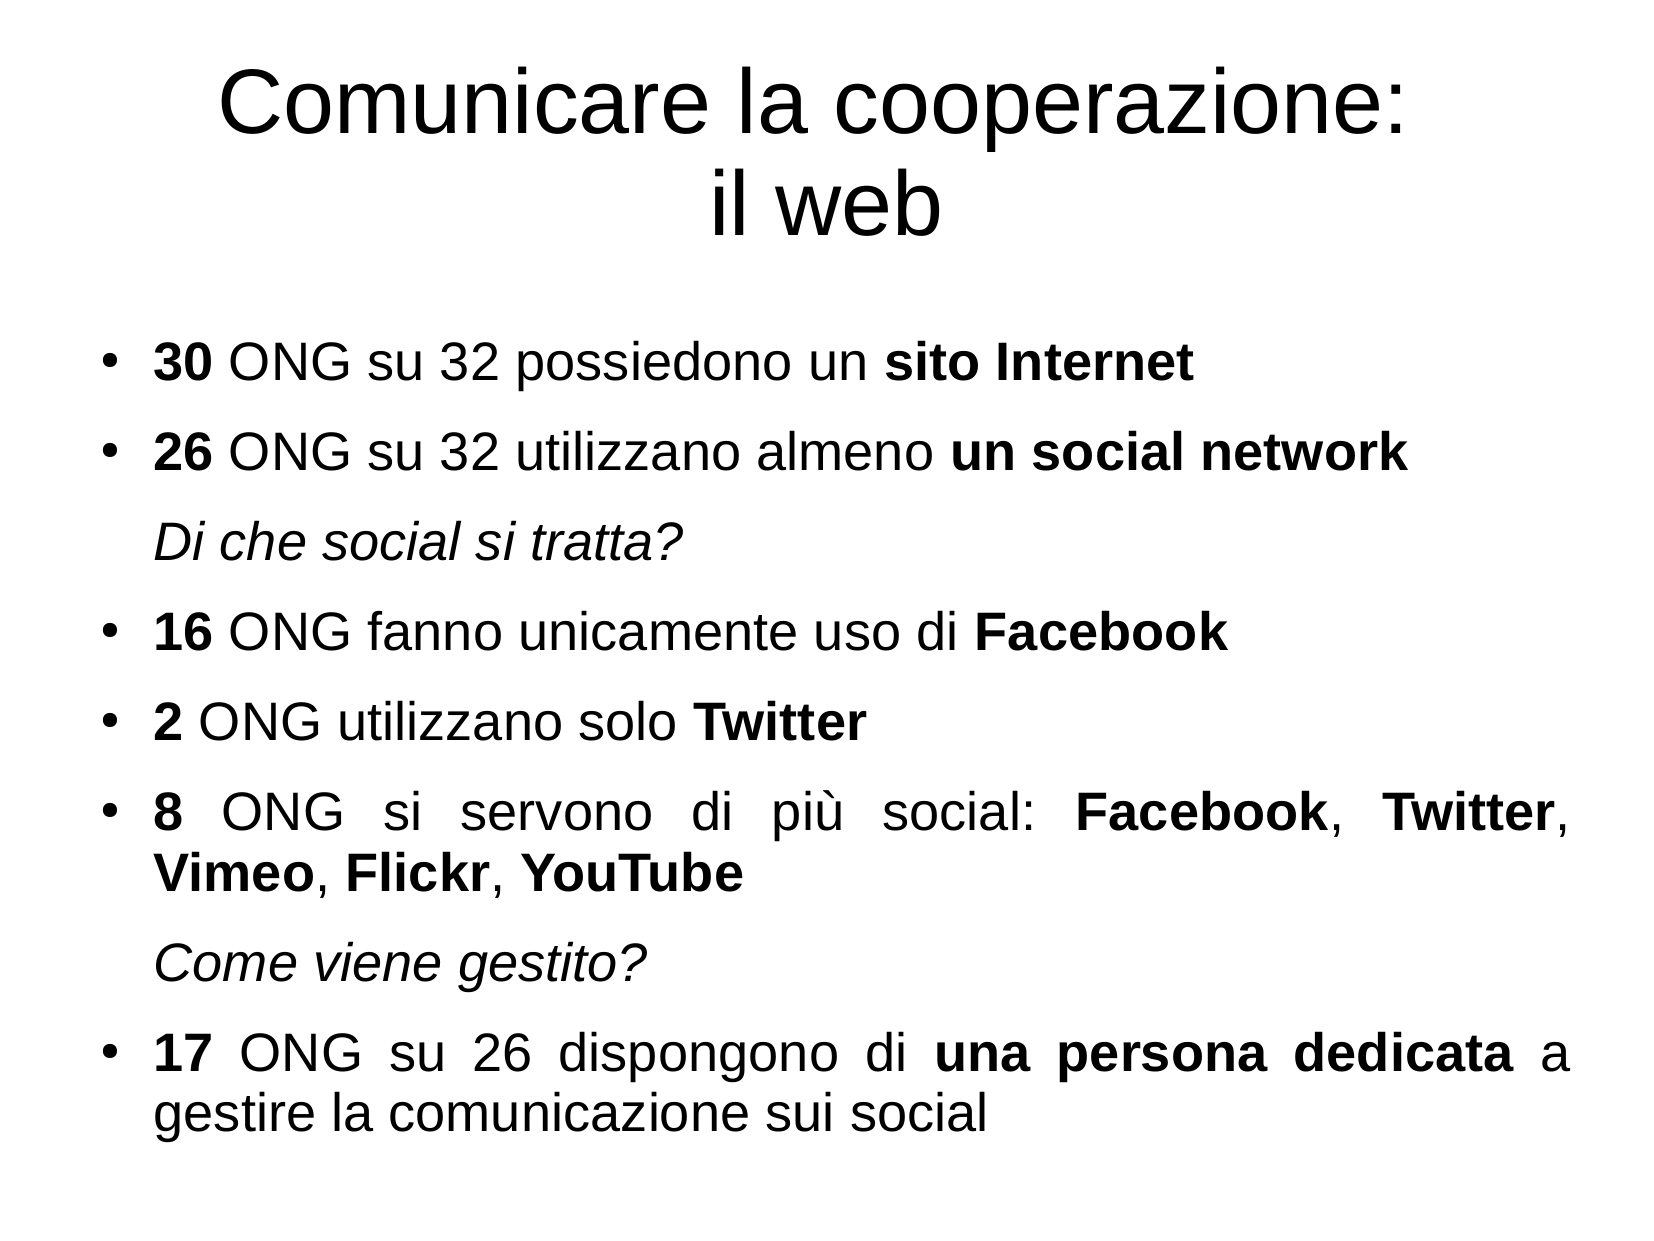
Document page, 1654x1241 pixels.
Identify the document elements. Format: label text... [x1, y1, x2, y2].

list 30 ONG su 32 possiedono un sito Internet 26 ONG su 32 utilizzano almeno un social network Di che social si tratta? 16 ONG fanno unicamente uso di Facebook 2 ONG utilizzano solo Twitter 8 ONG si servono di più social: Facebook, Twitter, Vimeo, Flickr, YouTube Come viene gestito? 17 ONG su 26 dispongono di una persona dedicata a gestire la comunicazione sui social [82, 331, 1571, 1155]
title Comunicare la cooperazione: il web [82, 49, 1571, 257]
